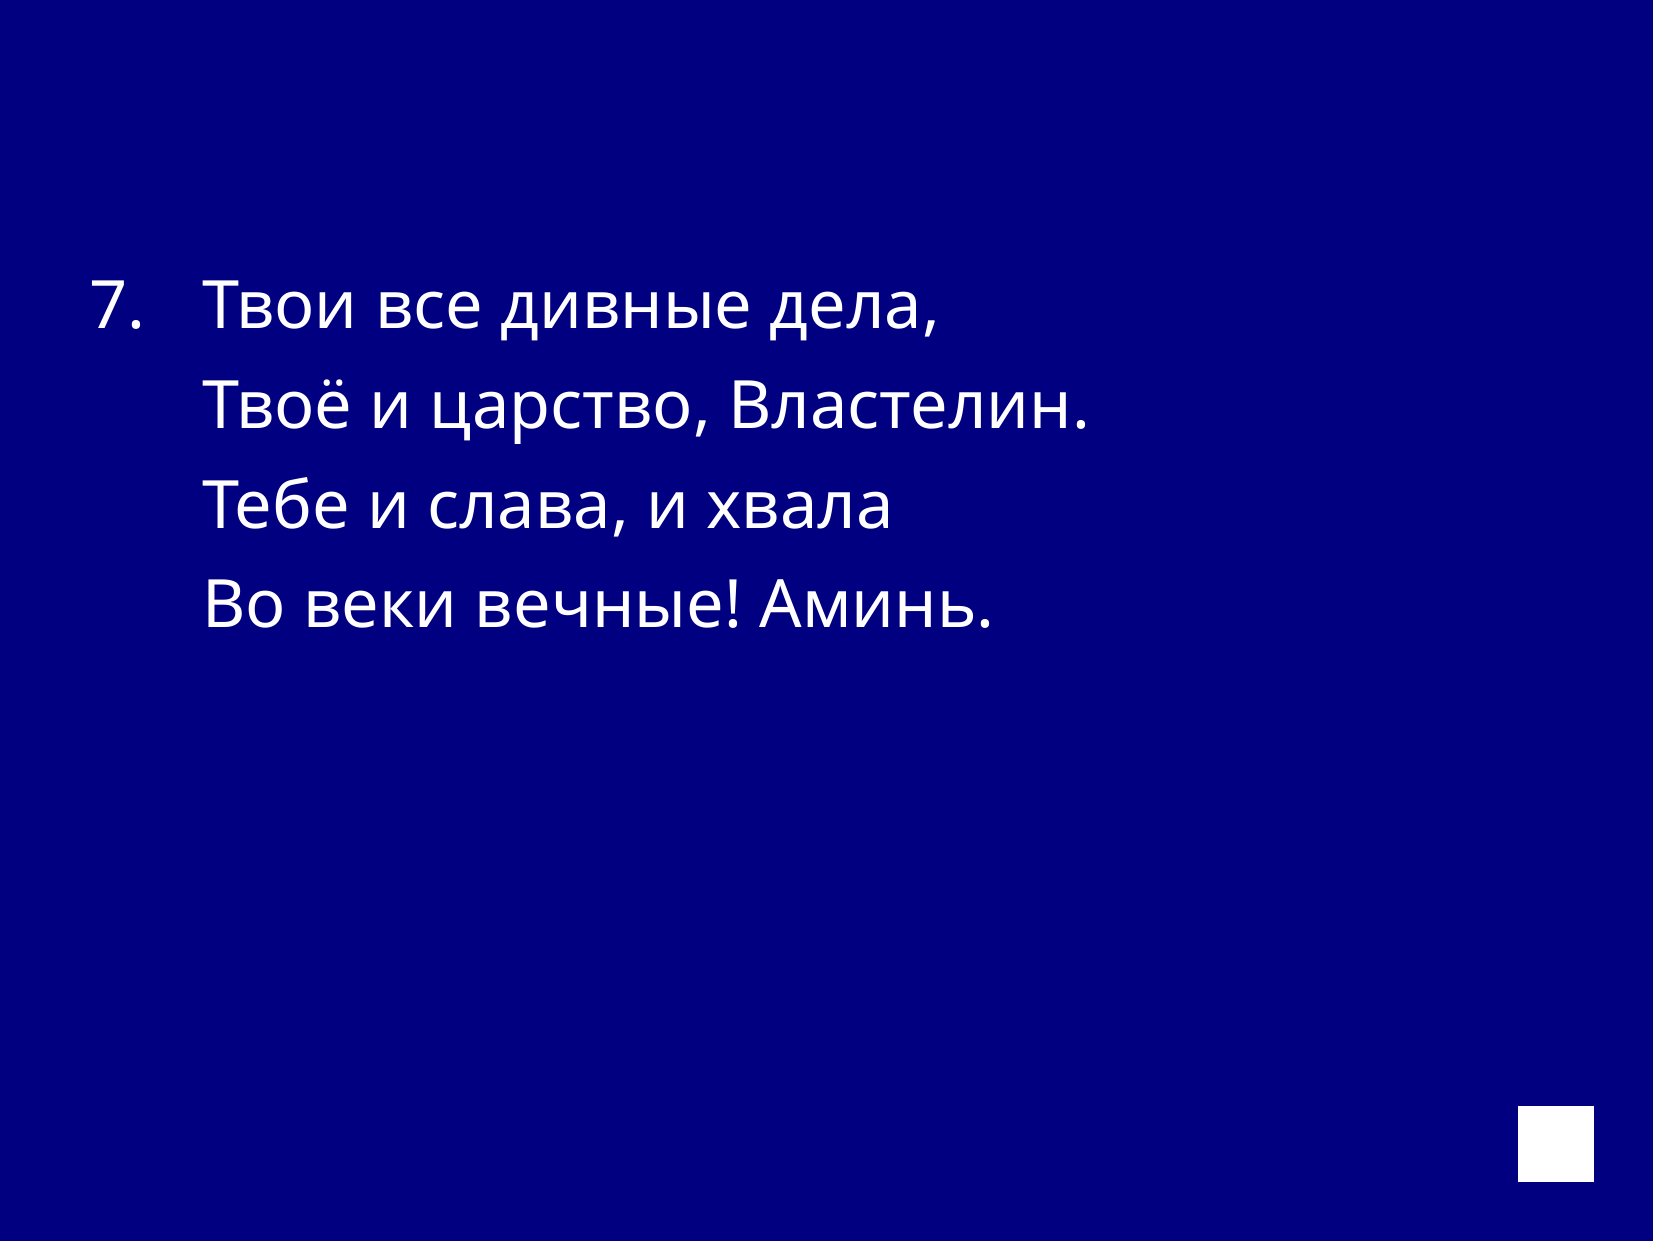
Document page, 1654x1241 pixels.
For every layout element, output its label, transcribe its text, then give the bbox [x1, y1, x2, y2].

text_box 7. Твои все дивные дела, Твоё и царство, Властелин. Тебе и слава, и хвала Во веки вечные! Аминь. [75, 150, 1576, 1163]
text_box [1518, 1106, 1594, 1182]
